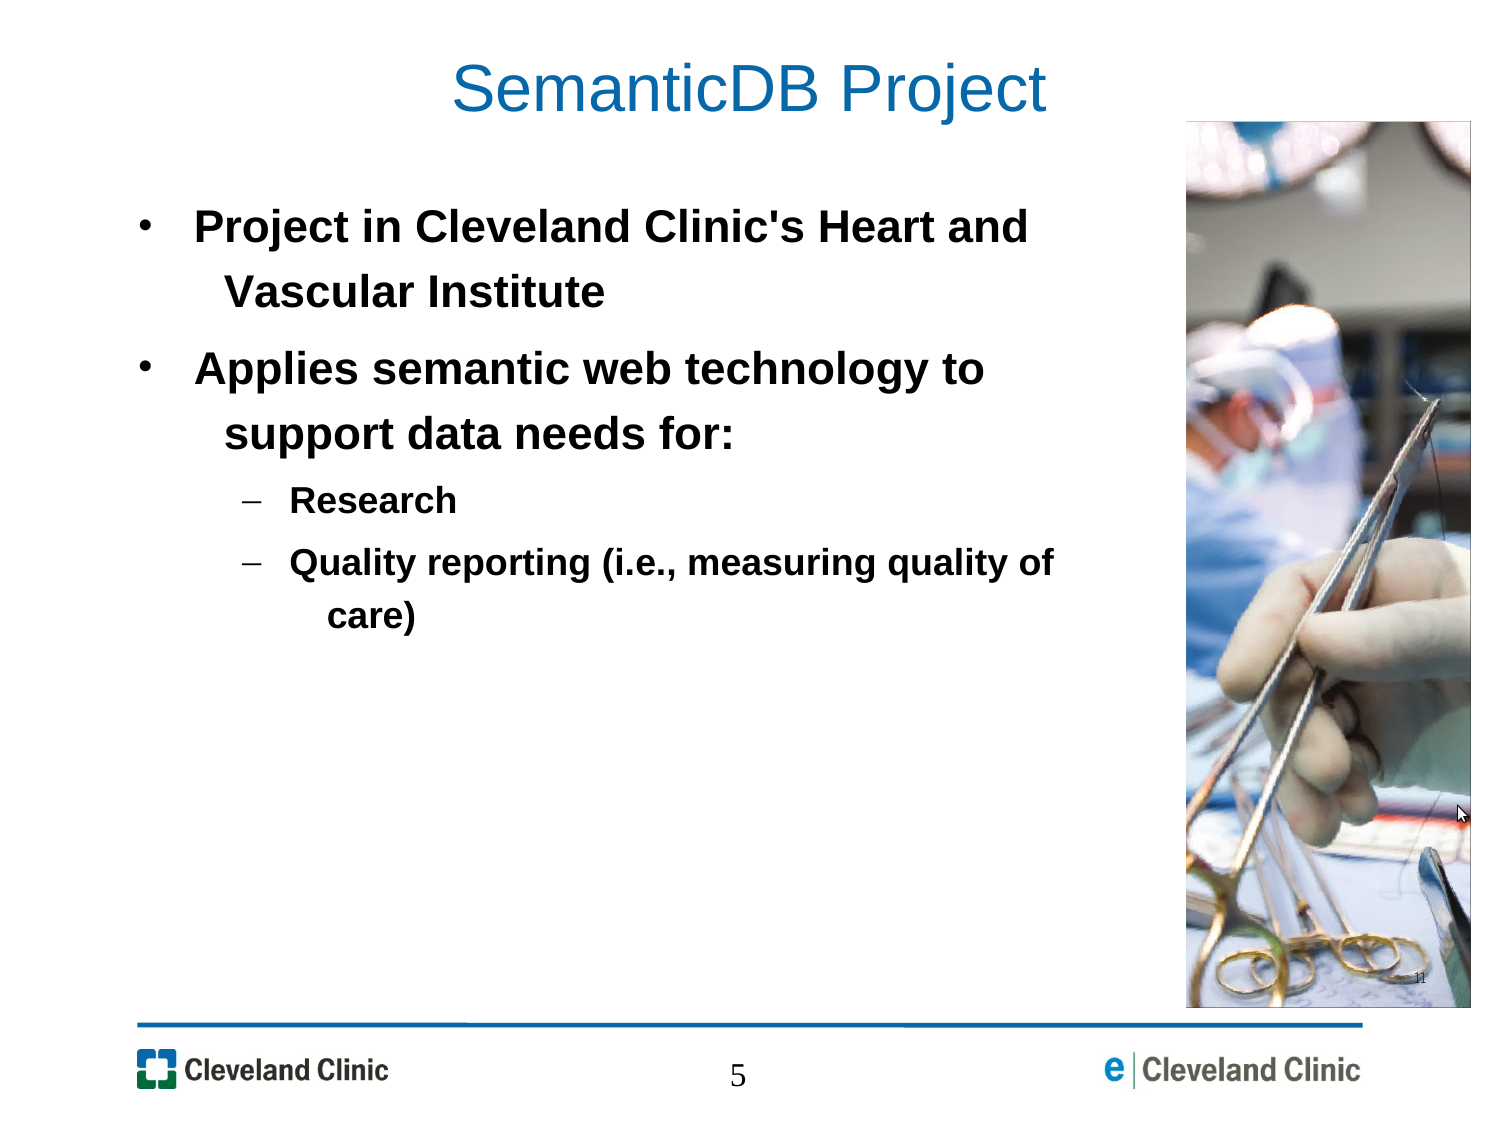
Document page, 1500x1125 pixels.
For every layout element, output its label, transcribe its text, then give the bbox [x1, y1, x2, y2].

picture [1186, 121, 1471, 1008]
list Project in Cleveland Clinic's Heart and Vascular Institute Applies semantic web technology to support data needs for: Research Quality reporting (i.e., measuring quality of care) [115, 179, 1126, 1005]
picture [137, 1049, 388, 1089]
picture [1101, 1049, 1365, 1092]
title SemanticDB Project [0, 6, 1500, 149]
